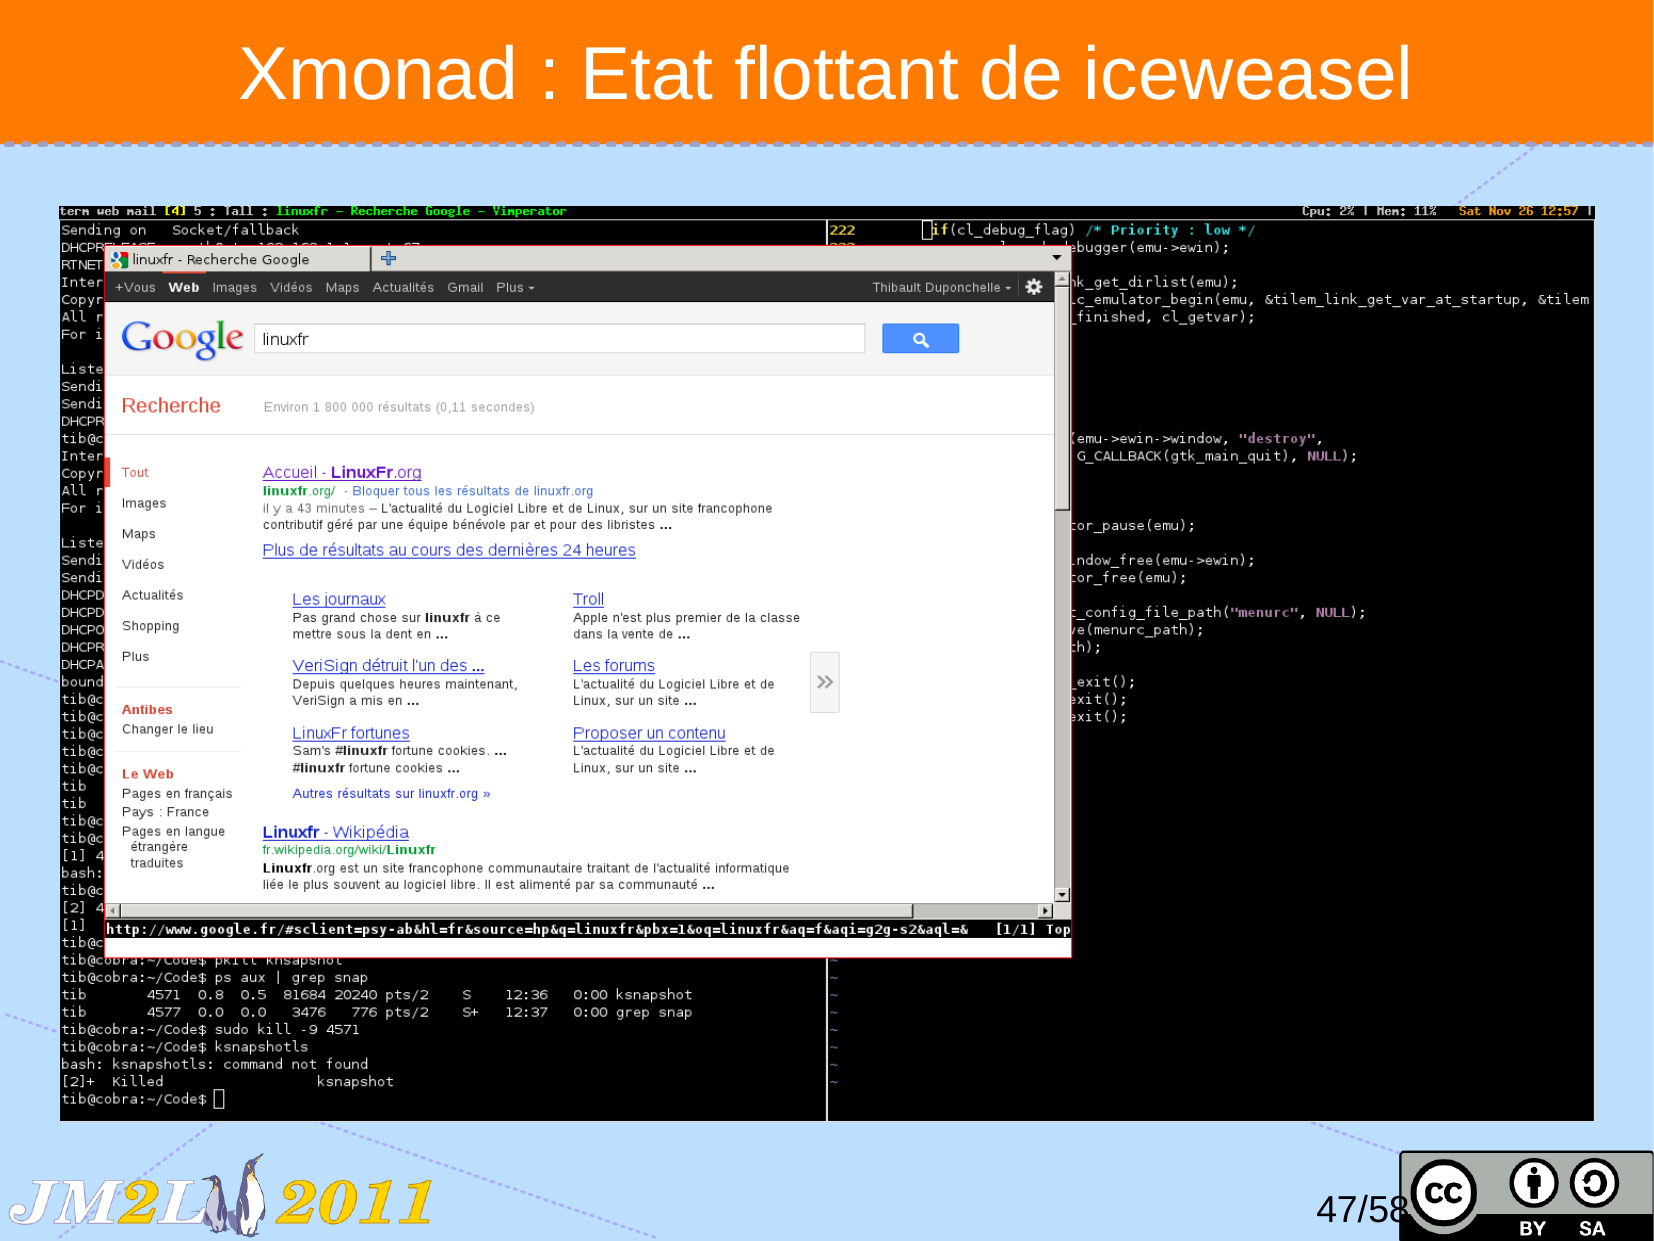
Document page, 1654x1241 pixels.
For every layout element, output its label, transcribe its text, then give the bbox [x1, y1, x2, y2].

title Xmonad : Etat flottant de iceweasel [29, 0, 1625, 148]
picture [0, 0, 1654, 1241]
